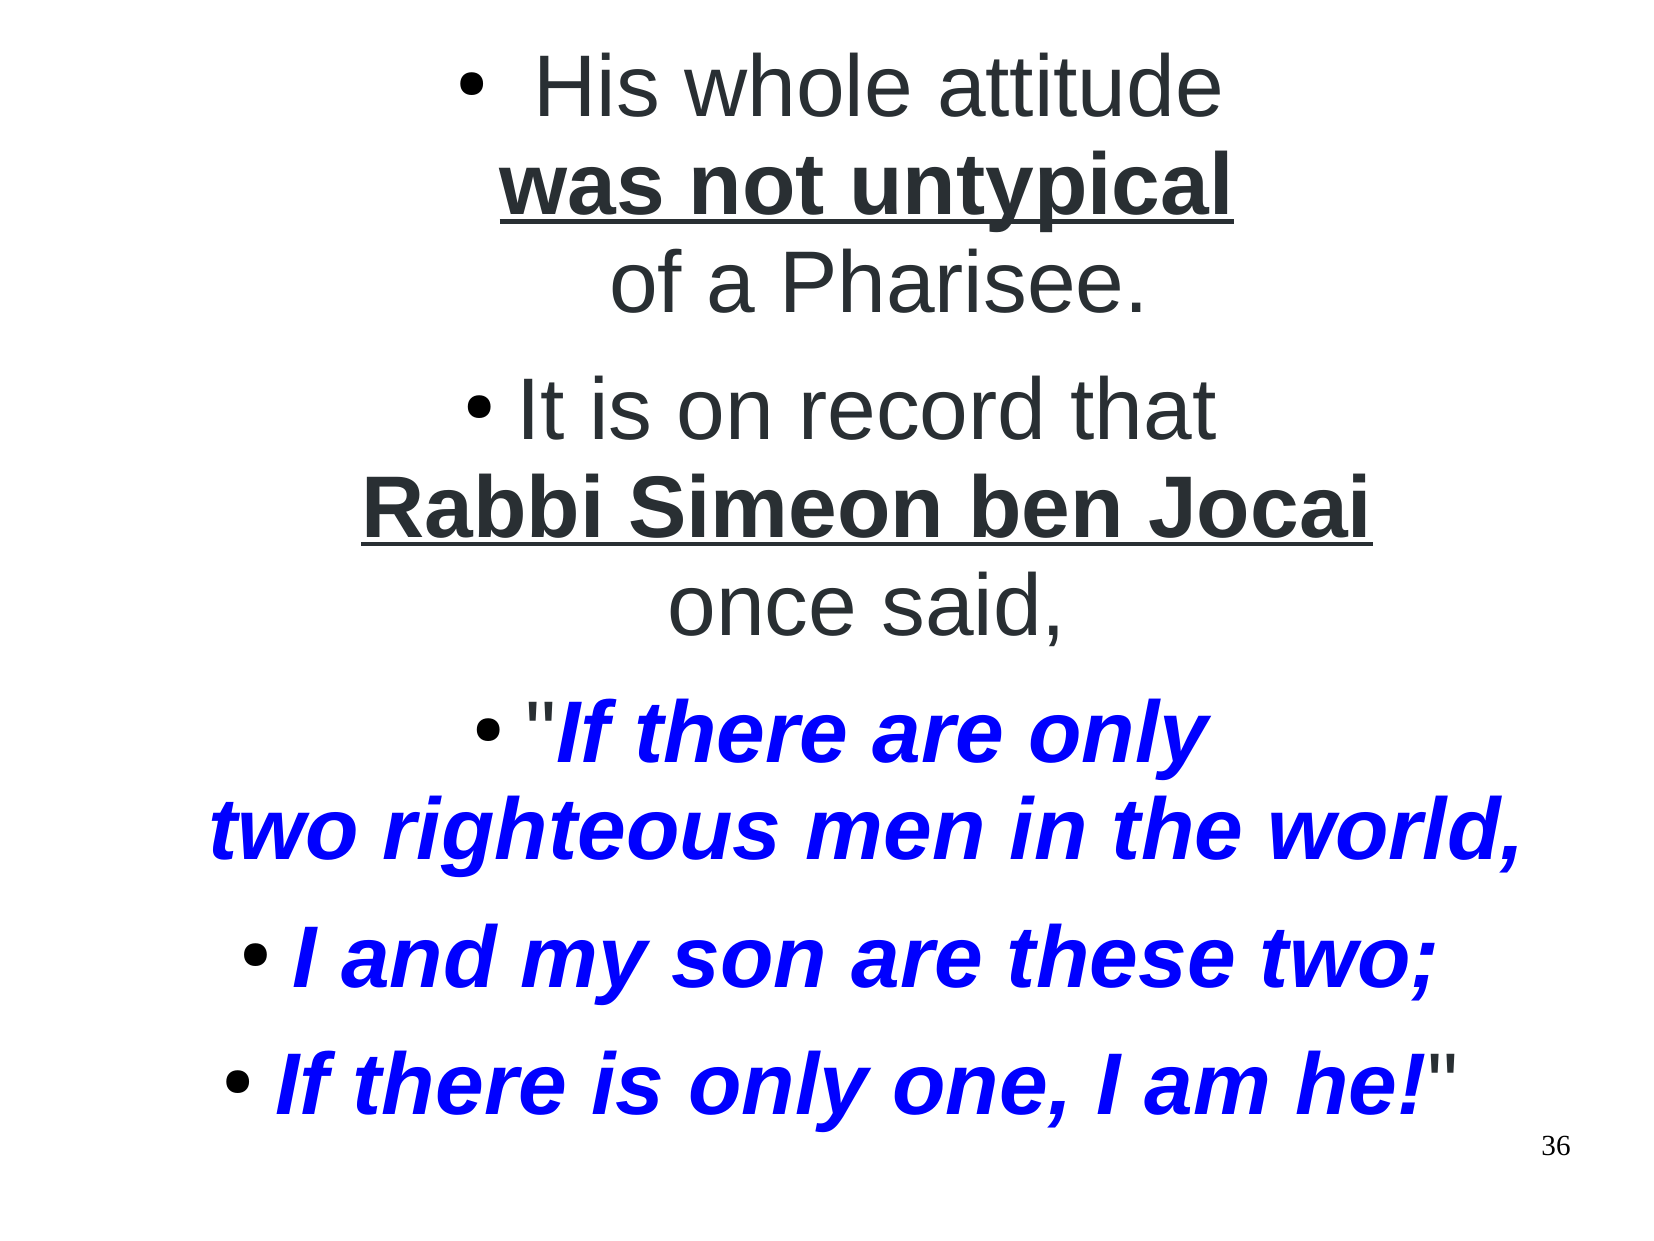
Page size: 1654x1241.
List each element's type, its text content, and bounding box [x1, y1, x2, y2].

list His whole attitude was not untypical of a Pharisee. It is on record that Rabbi Simeon ben Jocai once said, "If there are only two righteous men in the world, I and my son are these two; If there is only one, I am he!" [37, 37, 1651, 1238]
